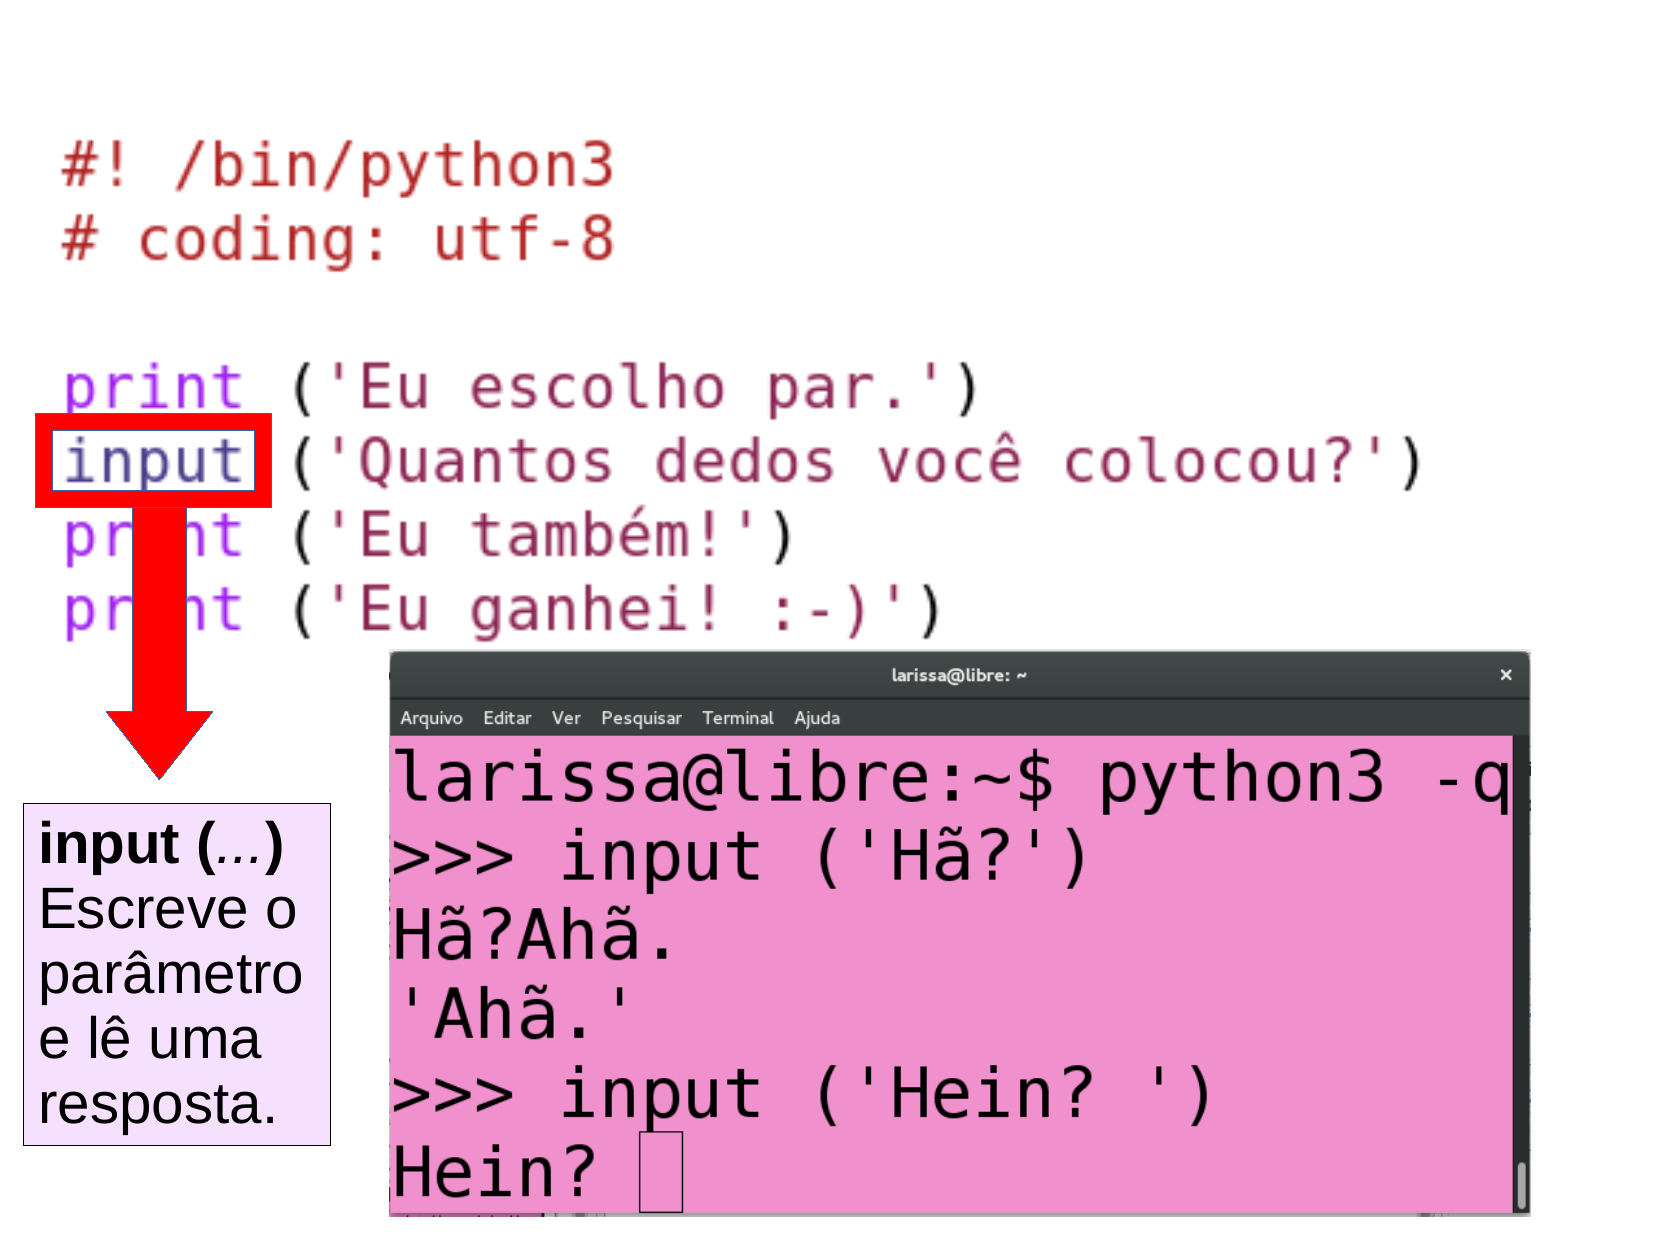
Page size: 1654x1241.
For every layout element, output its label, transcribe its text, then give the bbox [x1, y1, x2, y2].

text_box input (...) Escreve o parâmetro e lê uma resposta. [23, 803, 331, 1146]
picture [0, 0, 1531, 1217]
picture [53, 431, 254, 490]
text_box [35, 413, 272, 780]
